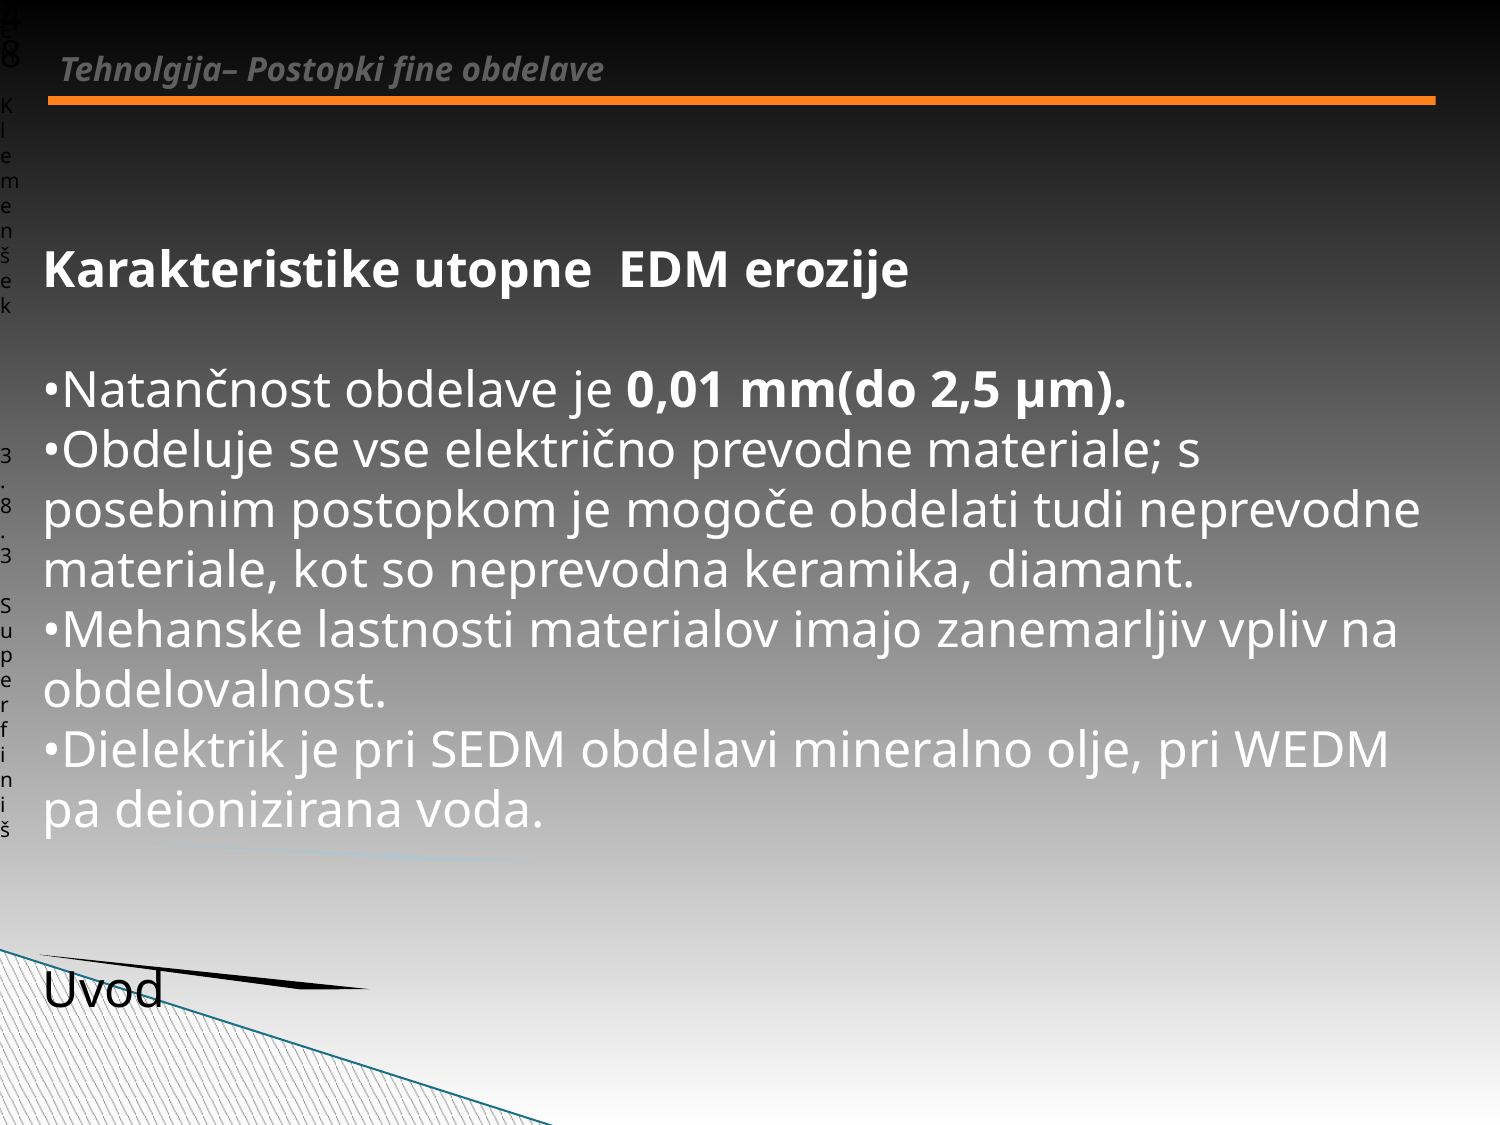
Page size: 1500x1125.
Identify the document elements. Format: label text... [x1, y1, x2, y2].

picture [0, 952, 543, 1125]
text_box Karakteristike utopne EDM erozije •Natančnost obdelave je 0,01 mm(do 2,5 μm). •Obdeluje se vse električno prevodne materiale; s posebnim postopkom je mogoče obdelati tudi neprevodne materiale, kot so neprevodna keramika, diamant. •Mehanske lastnosti materialov imajo zanemarljiv vpliv na obdelovalnost. •Dielektrik je pri SEDM obdelavi mineralno olje, pri WEDM pa deionizirana voda. Uvod [27, 170, 1462, 1026]
